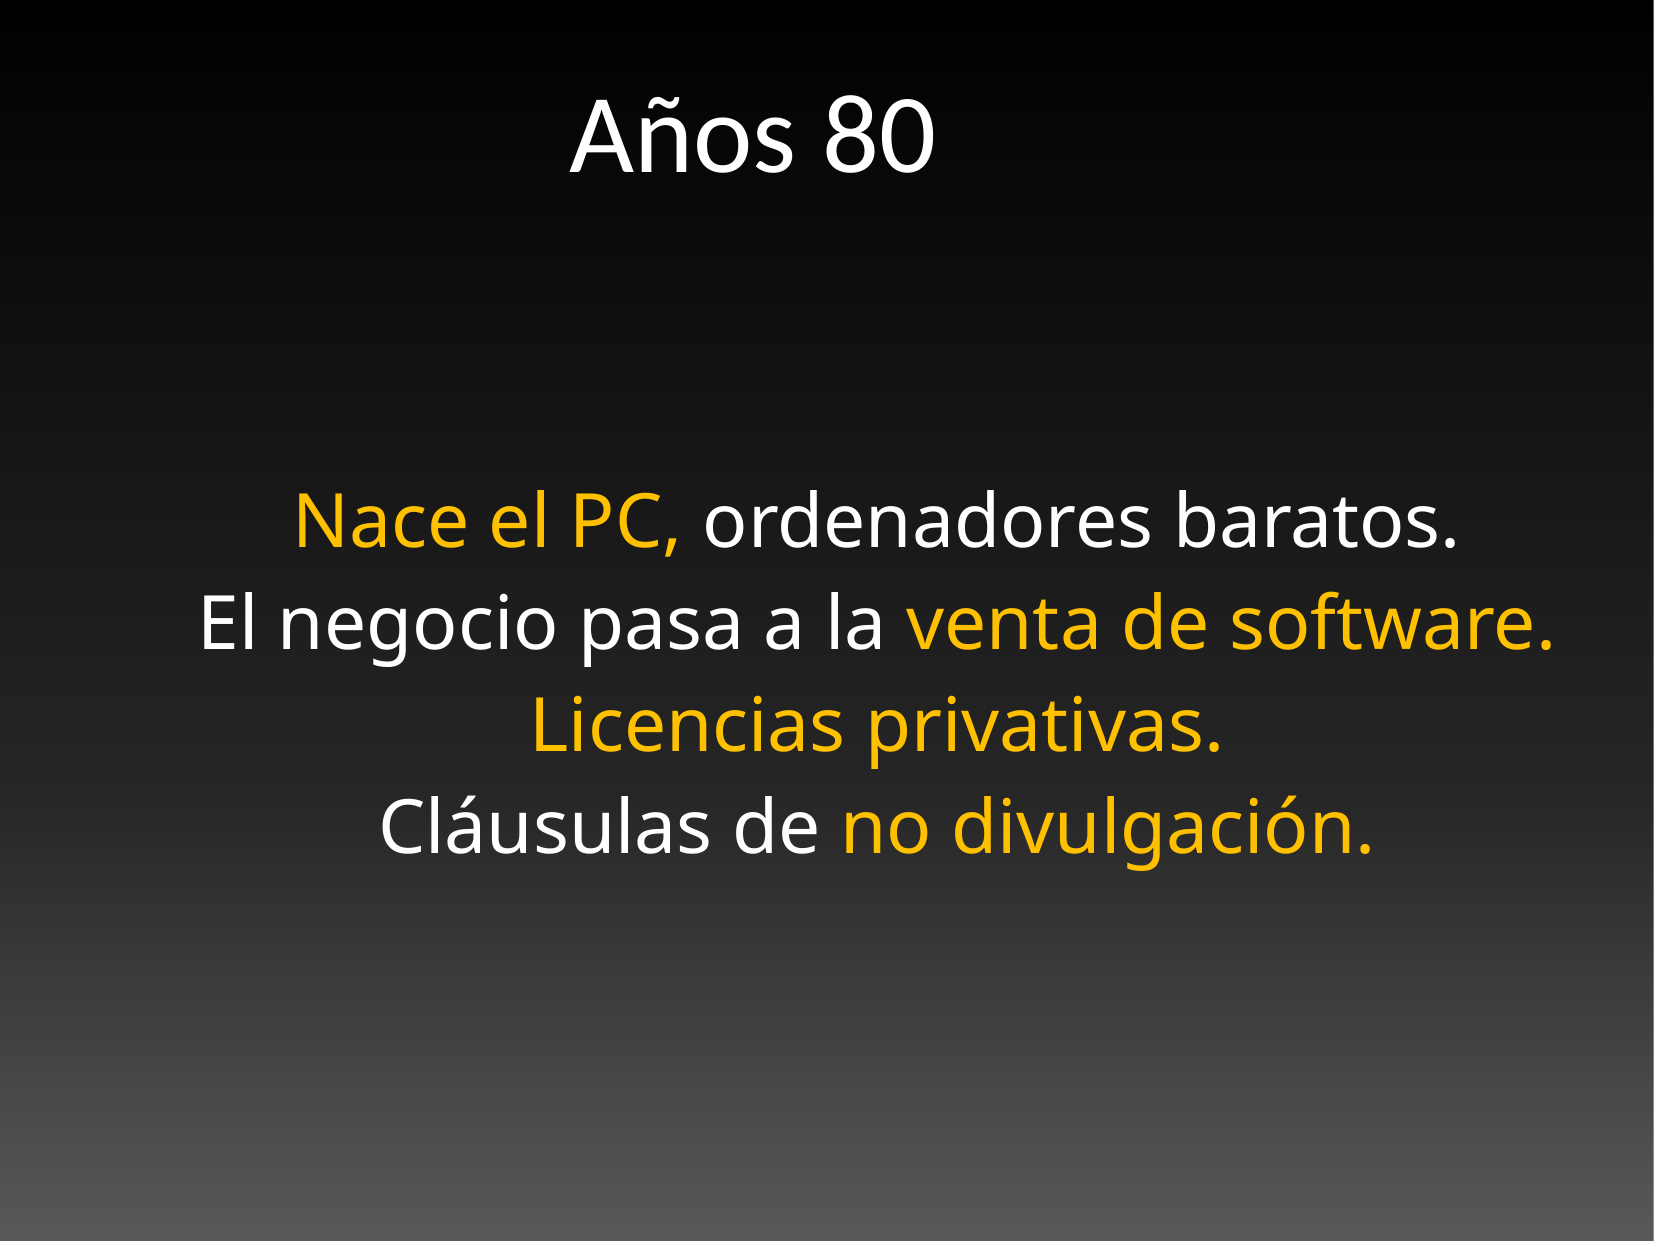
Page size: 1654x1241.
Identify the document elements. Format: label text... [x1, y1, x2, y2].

picture [0, 0, 1654, 1241]
text_box Nace el PC, ordenadores baratos. El negocio pasa a la venta de software. Licencias privativas. Cláusulas de no divulgación. [124, 459, 1630, 884]
text_box Años 80 [554, 80, 1065, 208]
